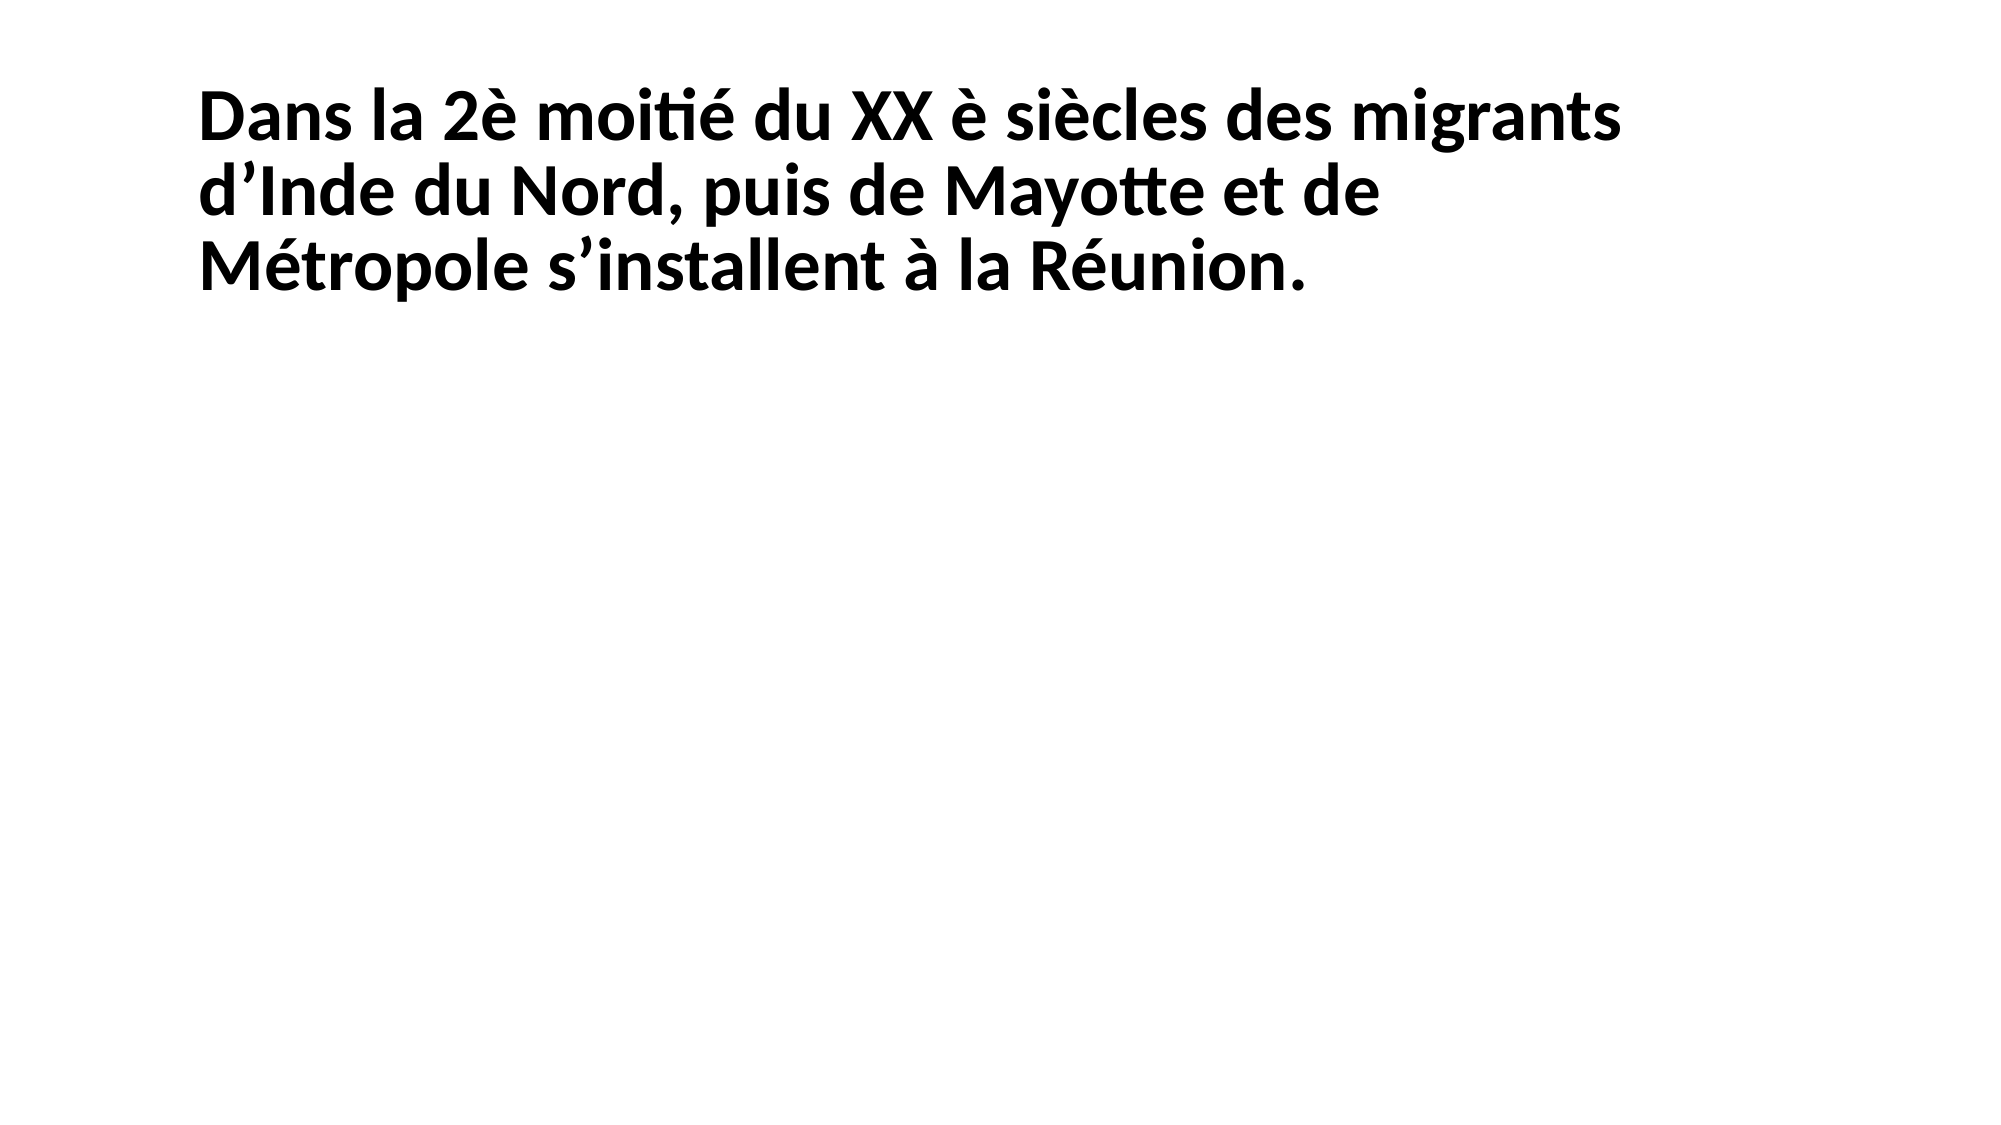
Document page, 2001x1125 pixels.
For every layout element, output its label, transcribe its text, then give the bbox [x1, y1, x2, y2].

text_box Dans la 2è moitié du XX è siècles des migrants d’Inde du Nord, puis de Mayotte et de Métropole s’installent à la Réunion. [184, 76, 1729, 407]
